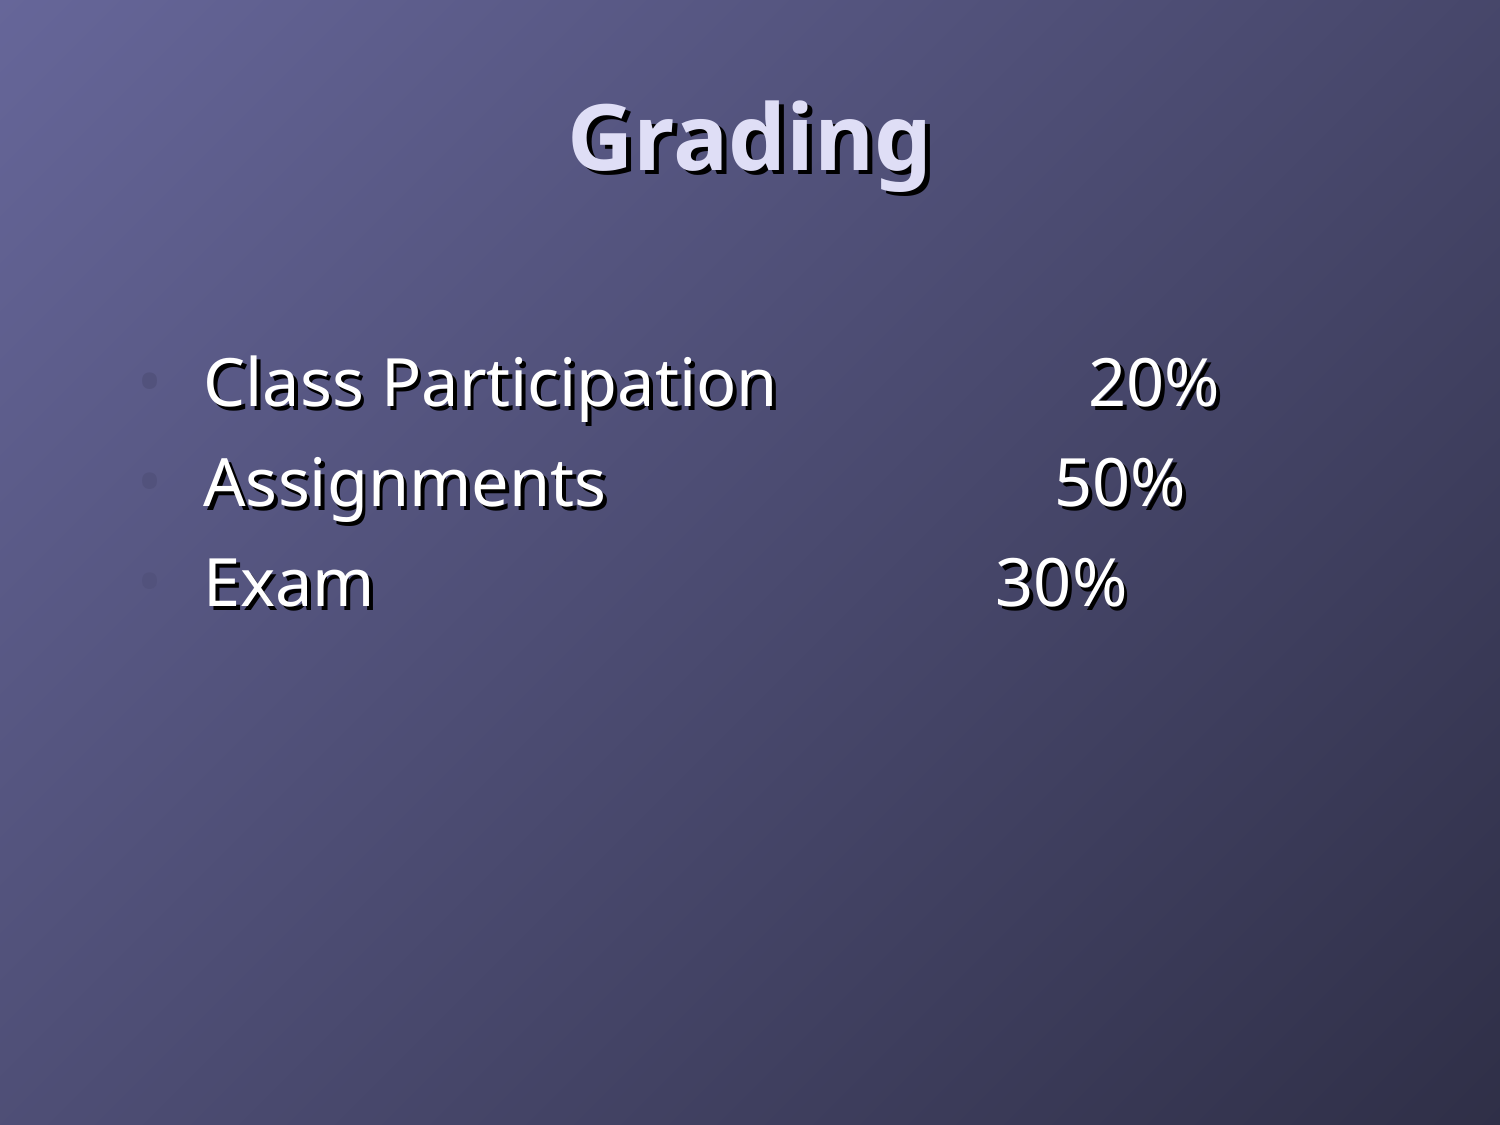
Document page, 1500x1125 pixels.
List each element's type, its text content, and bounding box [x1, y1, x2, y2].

text_box Class Participation 20% Assignments 50% Exam 30% [122, 312, 1401, 628]
title Grading [112, 57, 1388, 213]
